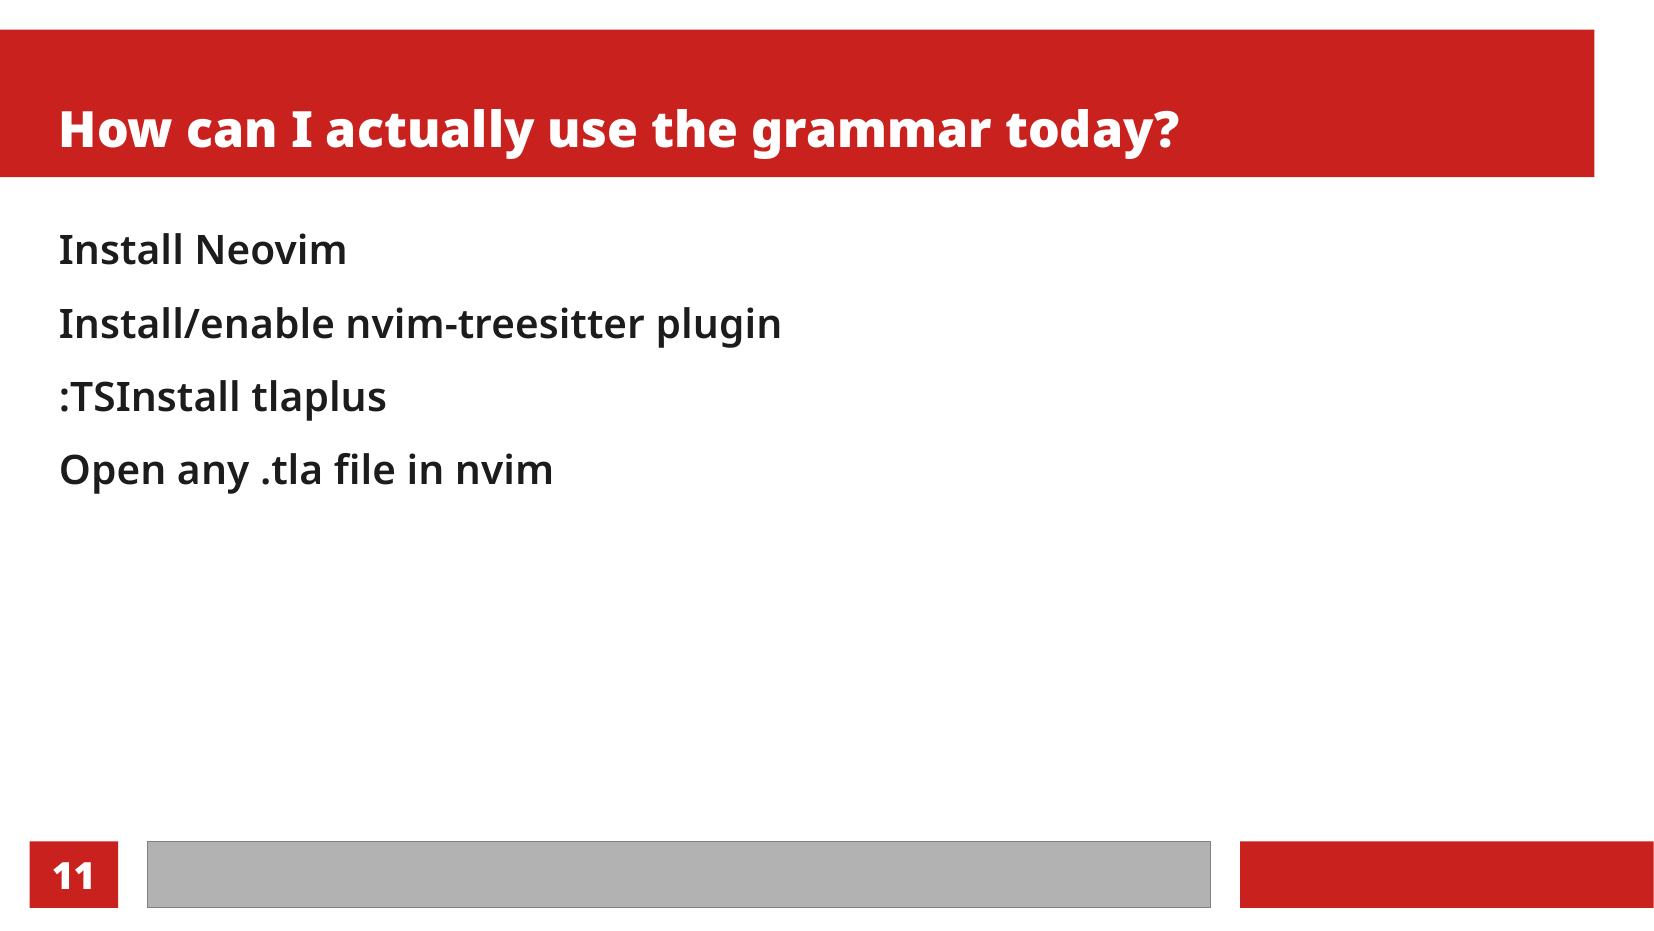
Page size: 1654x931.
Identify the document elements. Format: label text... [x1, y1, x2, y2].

title How can I actually use the grammar today? [59, 44, 1595, 163]
list Install Neovim Install/enable nvim-treesitter plugin :TSInstall tlaplus Open any .tla file in nvim [59, 221, 1565, 798]
